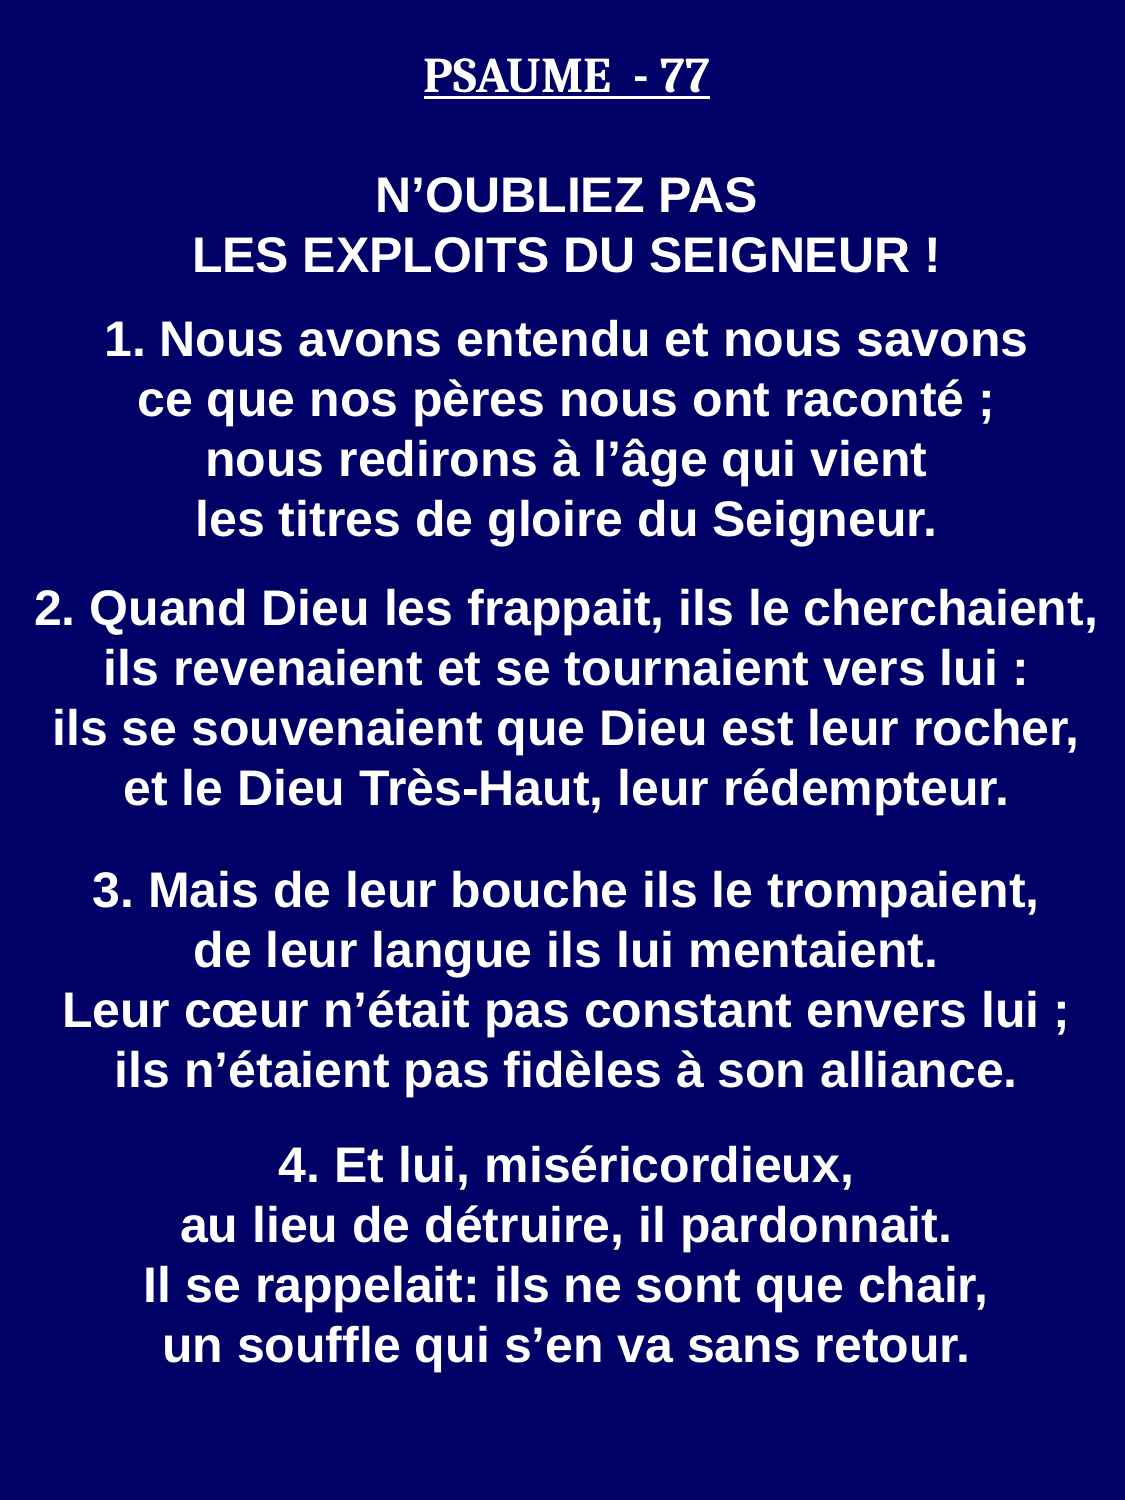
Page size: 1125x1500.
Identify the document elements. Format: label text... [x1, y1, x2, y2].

text_box PSAUME - 77 N’OUBLIEZ PAS LES EXPLOITS DU SEIGNEUR ! 1. Nous avons entendu et nous savons ce que nos pères nous ont raconté ; nous redirons à l’âge qui vient les titres de gloire du Seigneur. 2. Quand Dieu les frappait, ils le cherchaient, ils revenaient et se tournaient vers lui : ils se souvenaient que Dieu est leur rocher, et le Dieu Très-Haut, leur rédempteur. 3. Mais de leur bouche ils le trompaient, de leur langue ils lui mentaient. Leur cœur n’était pas constant envers lui ; ils n’étaient pas fidèles à son alliance. 4. Et lui, miséricordieux, au lieu de détruire, il pardonnait. Il se rappelait: ils ne sont que chair, un souffle qui s’en va sans retour. [23, 35, 1111, 1488]
